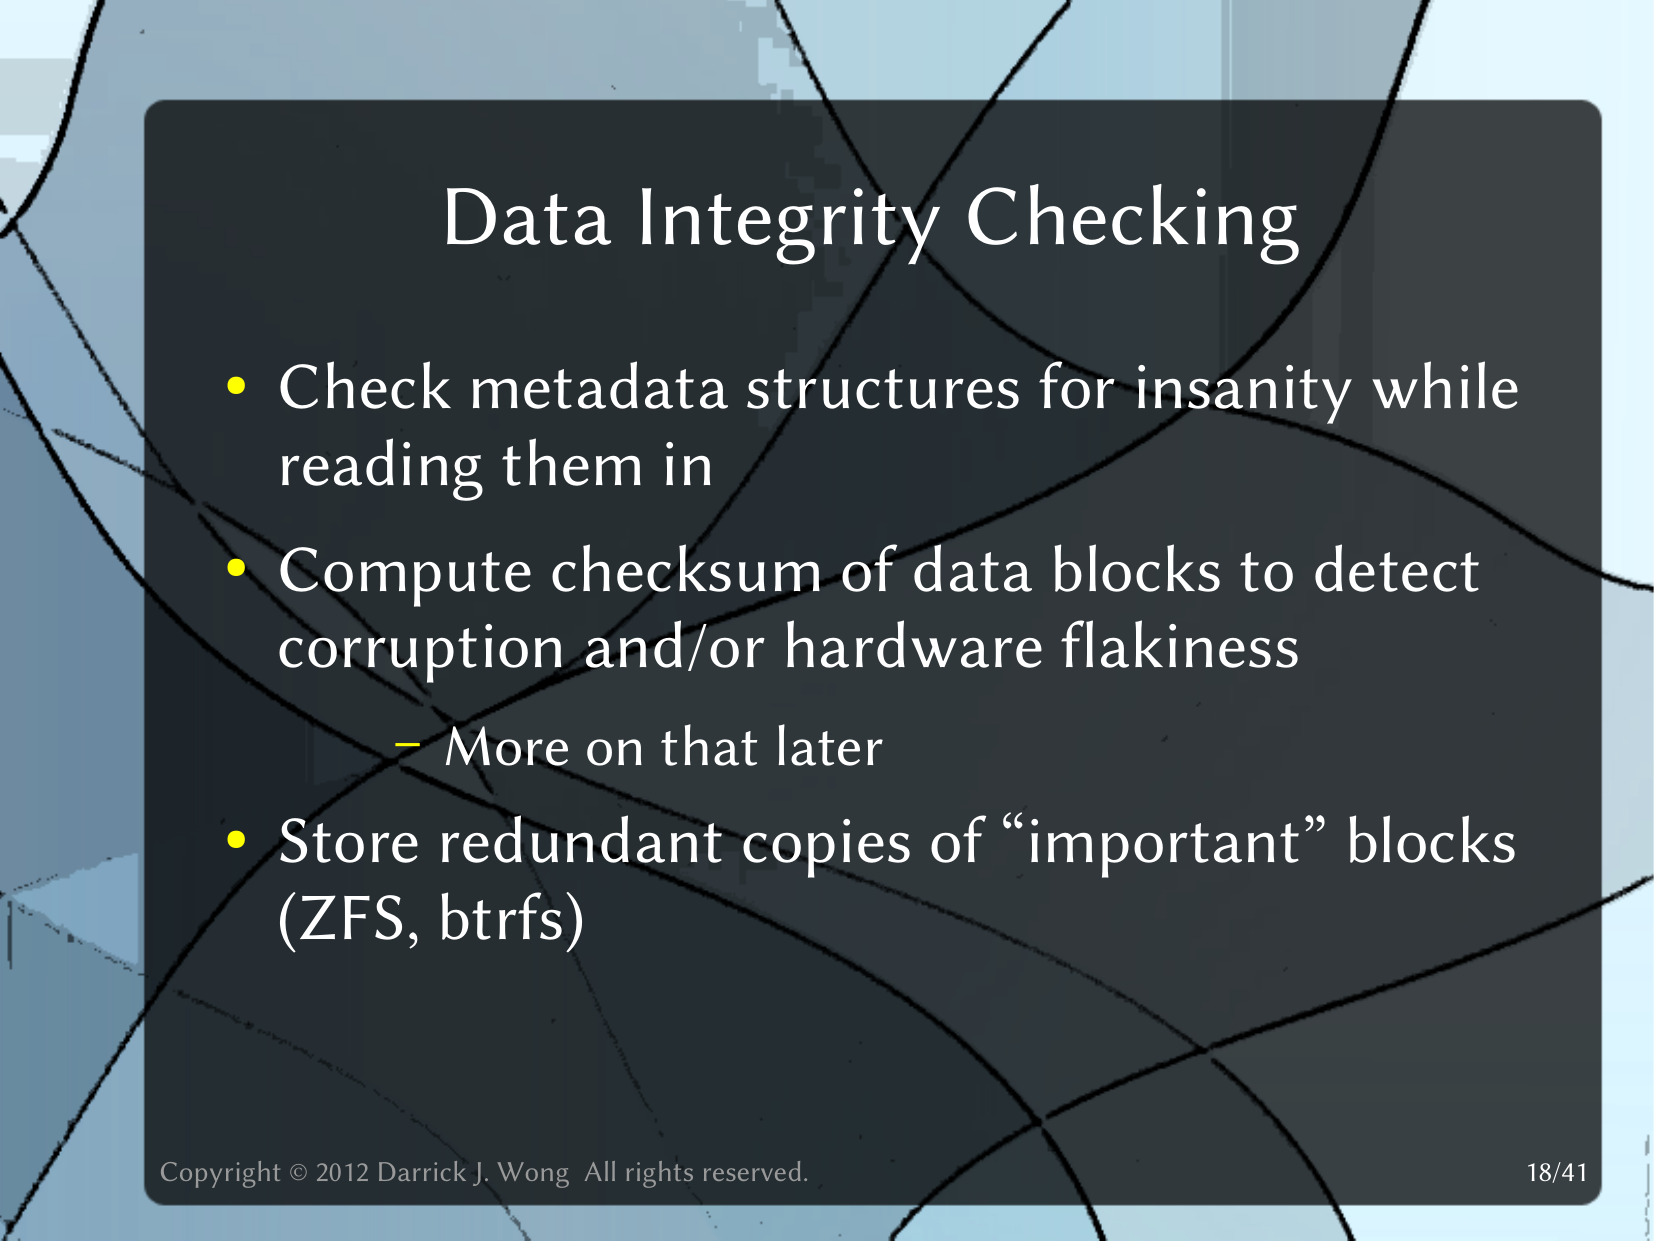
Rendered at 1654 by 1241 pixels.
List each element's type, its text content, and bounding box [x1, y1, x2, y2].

title Data Integrity Checking [159, 108, 1583, 325]
picture [0, 0, 1654, 1241]
list Check metadata structures for insanity while reading them in Compute checksum of data blocks to detect corruption and/or hardware flakiness More on that later Store redundant copies of “important” blocks (ZFS, btrfs) [206, 349, 1571, 1069]
